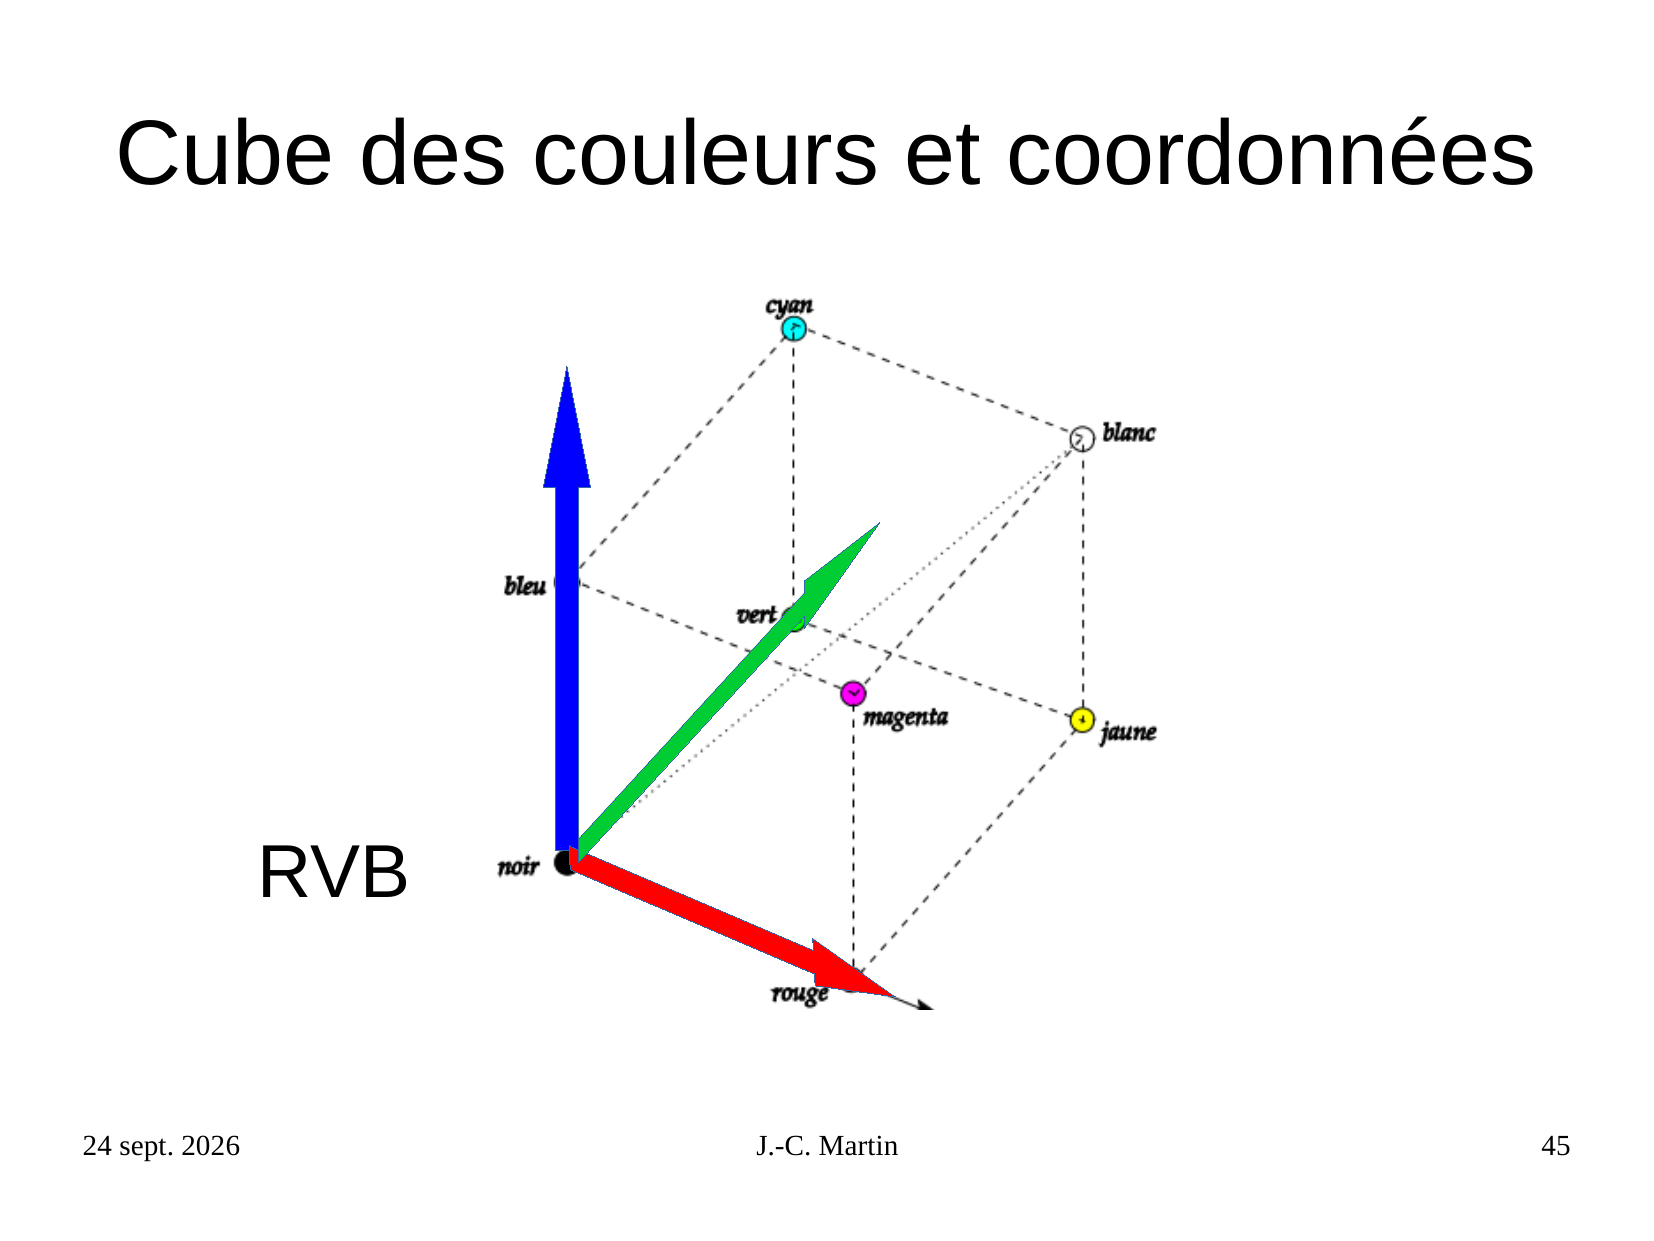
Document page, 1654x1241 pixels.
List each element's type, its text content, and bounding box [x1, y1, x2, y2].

text_box [543, 366, 896, 997]
picture [466, 290, 1188, 1010]
title Cube des couleurs et coordonnées [82, 49, 1571, 257]
text_box RVB [242, 822, 426, 922]
